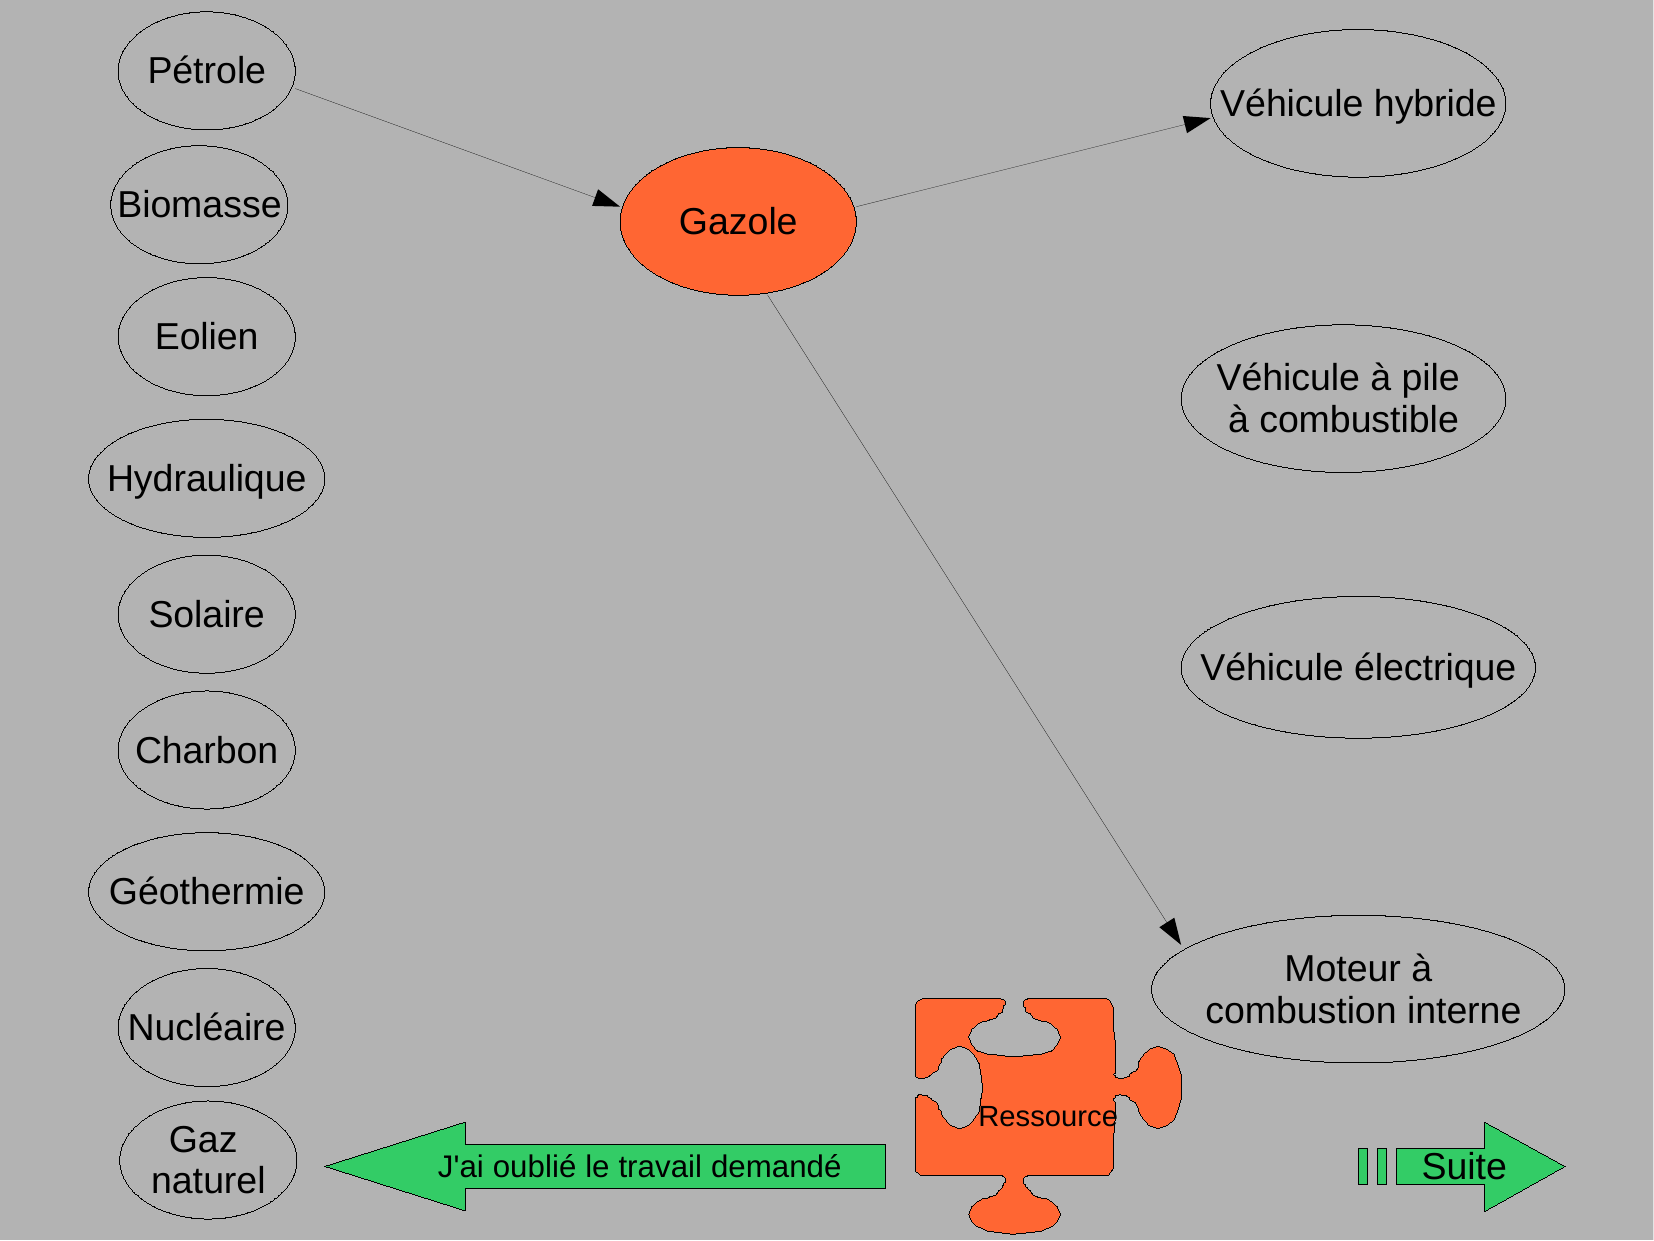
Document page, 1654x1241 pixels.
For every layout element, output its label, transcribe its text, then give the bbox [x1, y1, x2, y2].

text_box Suite [1358, 1148, 1368, 1185]
text_box Suite [1396, 1122, 1566, 1212]
text_box Moteur à combustion interne [1151, 915, 1565, 1063]
text_box Charbon [118, 690, 296, 810]
text_box Gazole [620, 147, 857, 296]
text_box Suite [1377, 1148, 1387, 1185]
text_box Biomasse [110, 145, 288, 264]
text_box Véhicule hybride [1210, 29, 1506, 178]
text_box Véhicule électrique [1181, 596, 1536, 739]
text_box Ressource [915, 998, 1182, 1235]
text_box J'ai oublié le travail demandé [324, 1122, 886, 1211]
text_box Géothermie [88, 832, 325, 951]
text_box Gaz naturel [119, 1100, 297, 1220]
text_box Eolien [118, 277, 296, 396]
text_box Hydraulique [88, 419, 325, 538]
text_box Solaire [118, 555, 296, 674]
text_box Véhicule à pile à combustible [1181, 324, 1506, 473]
text_box Pétrole [118, 11, 296, 130]
text_box Nucléaire [118, 968, 296, 1087]
